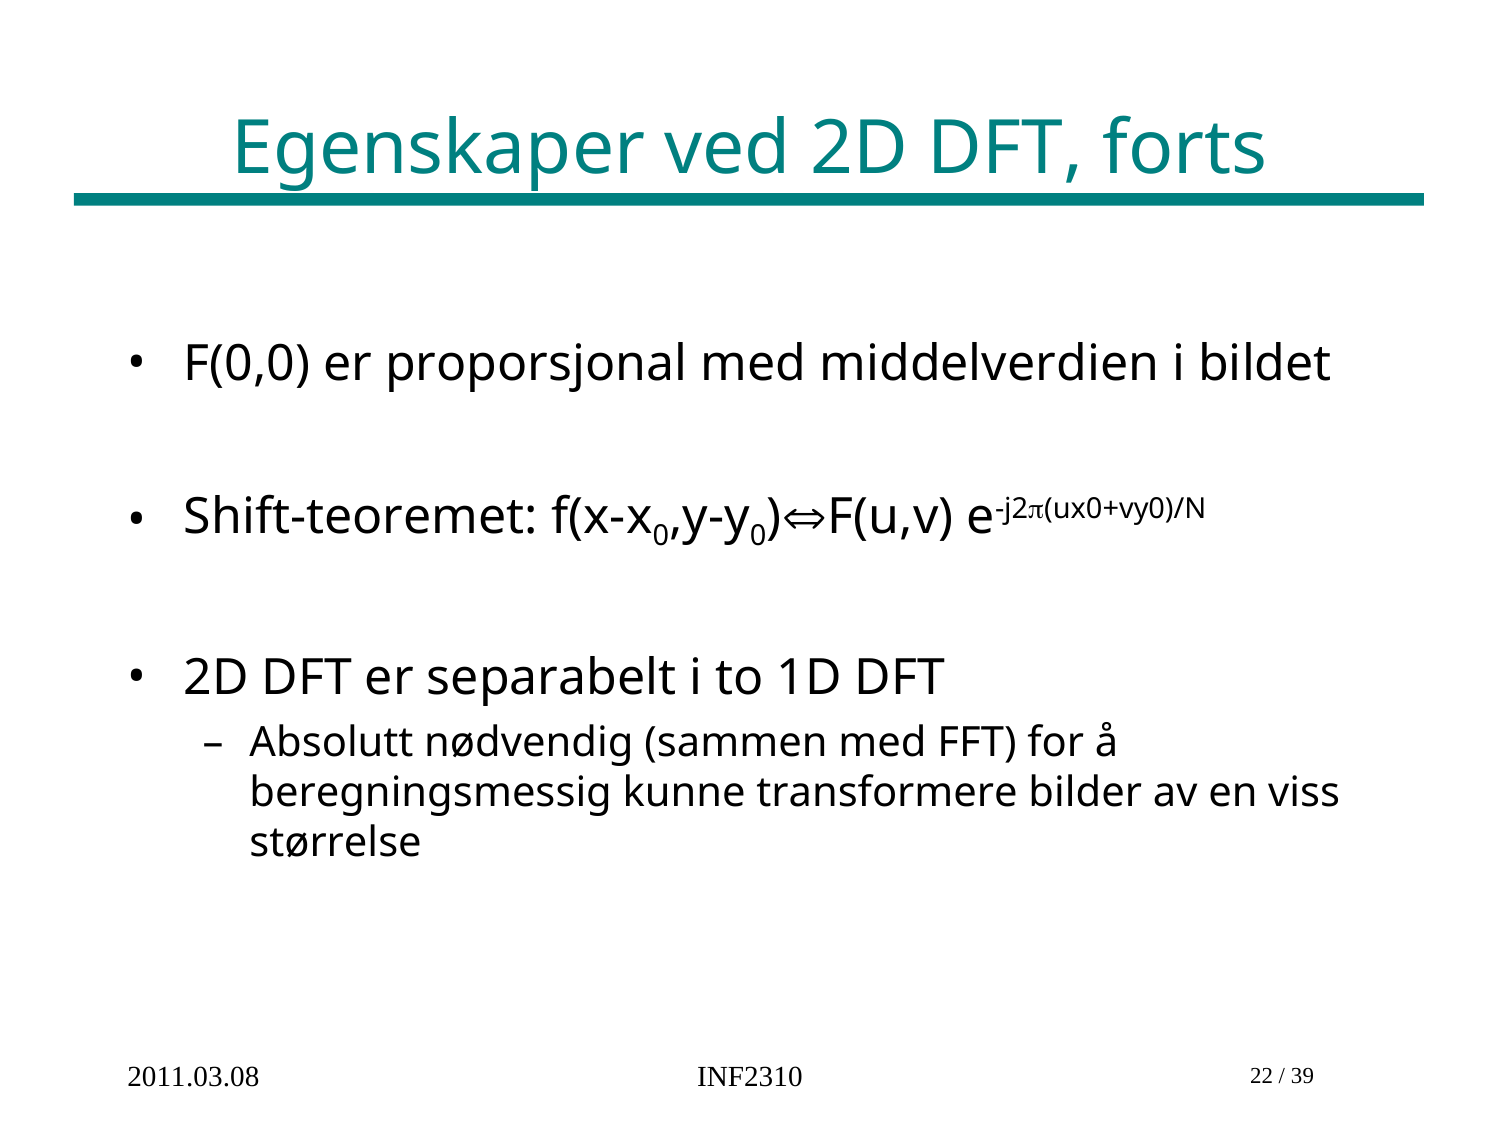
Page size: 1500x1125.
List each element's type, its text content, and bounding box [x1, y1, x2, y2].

title Egenskaper ved 2D DFT, forts [112, 62, 1388, 226]
list F(0,0) er proporsjonal med middelverdien i bildet Shift-teoremet: f(x-x0,y-y0)F(u,v) e-j2(ux0+vy0)/N 2D DFT er separabelt i to 1D DFT Absolutt nødvendig (sammen med FFT) for å beregningsmessig kunne transformere bilder av en viss størrelse [112, 249, 1370, 1125]
